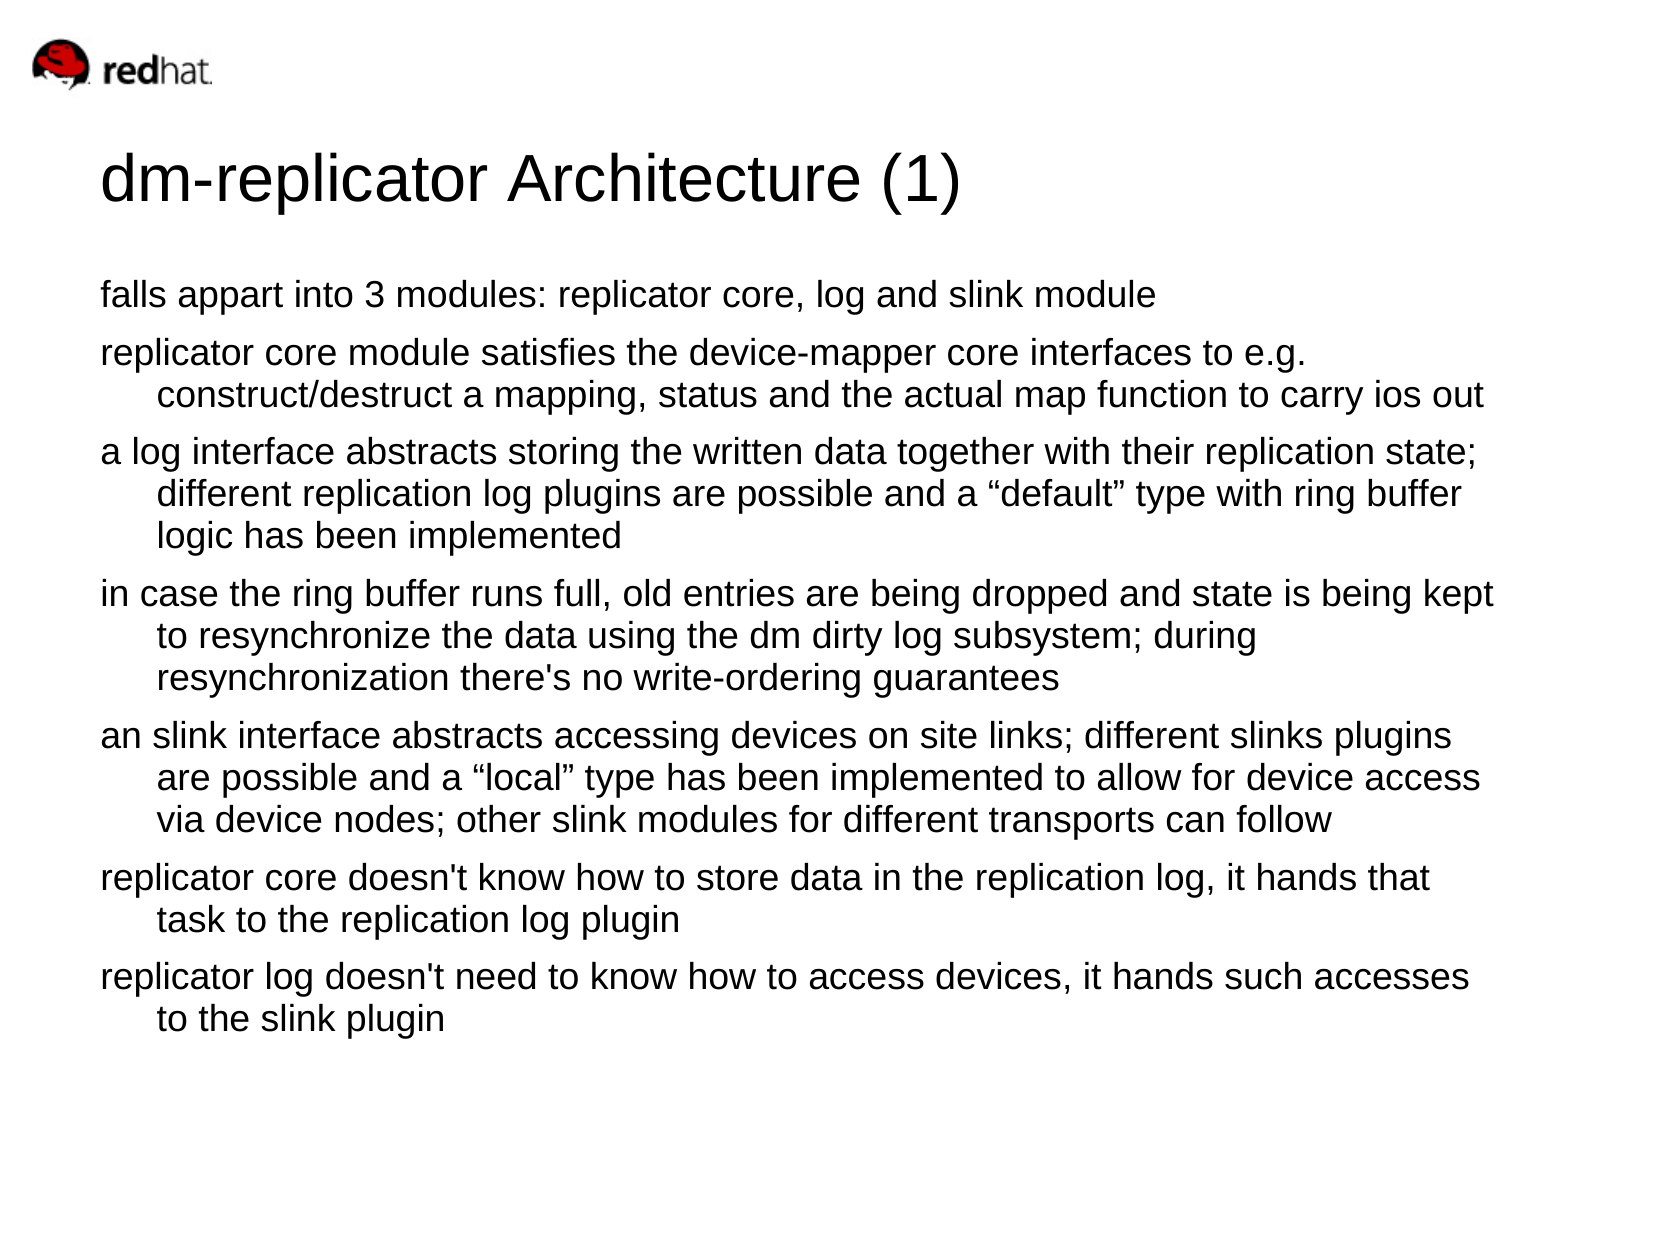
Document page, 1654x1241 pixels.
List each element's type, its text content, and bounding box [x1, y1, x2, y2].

list dm-replicator Architecture (1) falls appart into 3 modules: replicator core, log and slink module replicator core module satisfies the device-mapper core interfaces to e.g. construct/destruct a mapping, status and the actual map function to carry ios out a log interface abstracts storing the written data together with their replication state; different replication log plugins are possible and a “default” type with ring buffer logic has been implemented in case the ring buffer runs full, old entries are being dropped and state is being kept to resynchronize the data using the dm dirty log subsystem; during resynchronization there's no write-ordering guarantees an slink interface abstracts accessing devices on site links; different slinks plugins are possible and a “local” type has been implemented to allow for device access via device nodes; other slink modules for different transports can follow replicator core doesn't know how to store data in the replication log, it hands that task to the replication log plugin replicator log doesn't need to know how to access devices, it hands such accesses to the slink plugin [100, 140, 1506, 1125]
picture [31, 37, 212, 98]
